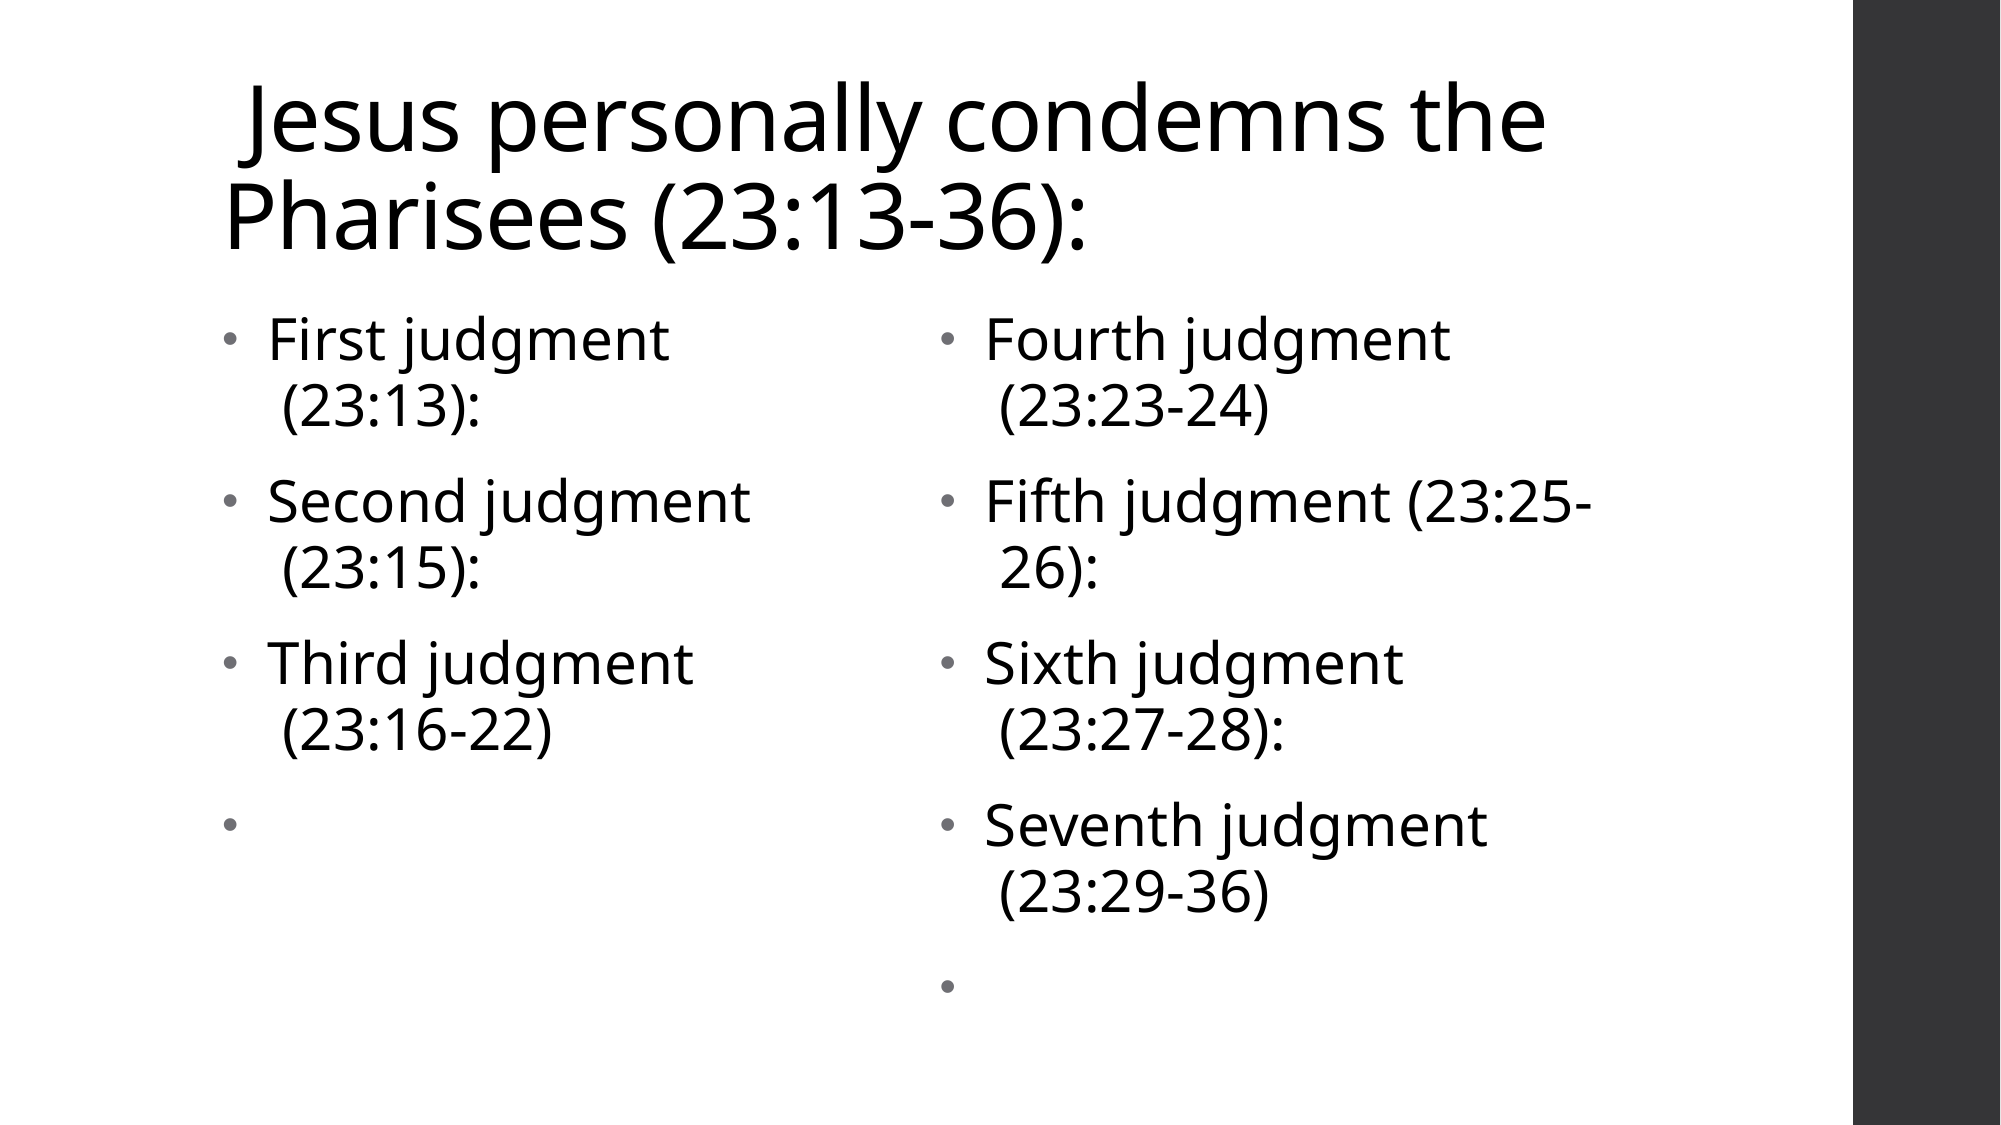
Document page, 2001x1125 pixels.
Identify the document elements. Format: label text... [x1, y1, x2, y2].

title Jesus personally condemns the Pharisees (23:13-36): [206, 60, 1797, 278]
list First judgment (23:13): Second judgment (23:15): Third judgment (23:16-22) [207, 299, 900, 1014]
list Fourth judgment (23:23-24) Fifth judgment (23:25-26): Sixth judgment (23:27-28): Seventh judgment (23:29-36) [924, 299, 1617, 1014]
